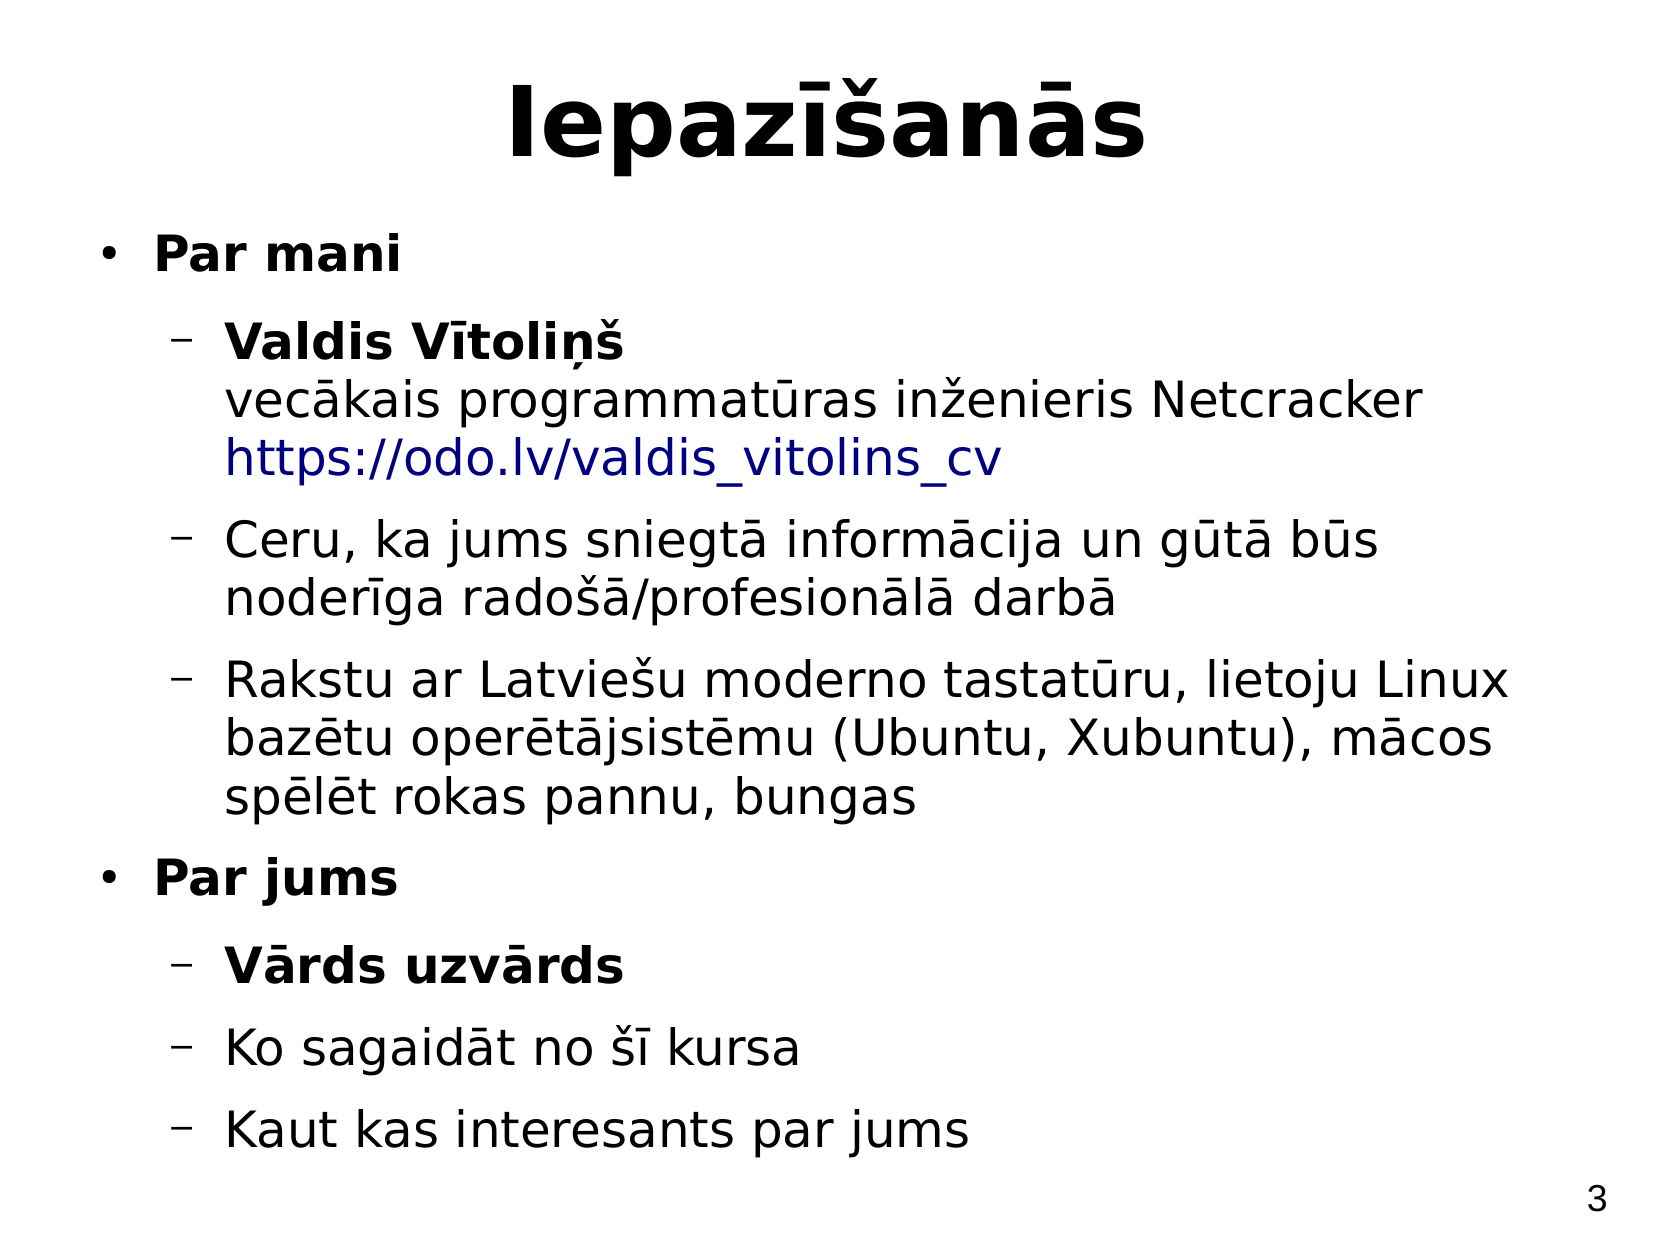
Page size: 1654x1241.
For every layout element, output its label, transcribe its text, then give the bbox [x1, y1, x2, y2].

title Iepazīšanās [82, 49, 1571, 196]
list Par mani Valdis Vītoliņš vecākais programmatūras inženieris Netcracker https://odo.lv/valdis_vitolins_cv Ceru, ka jums sniegtā informācija un gūtā būs noderīga radošā/profesionālā darbā Rakstu ar Latviešu moderno tastatūru, lietoju Linux bazētu operētājsistēmu (Ubuntu, Xubuntu), mācos spēlēt rokas pannu, bungas Par jums Vārds uzvārds Ko sagaidāt no šī kursa Kaut kas interesants par jums [82, 225, 1538, 1186]
